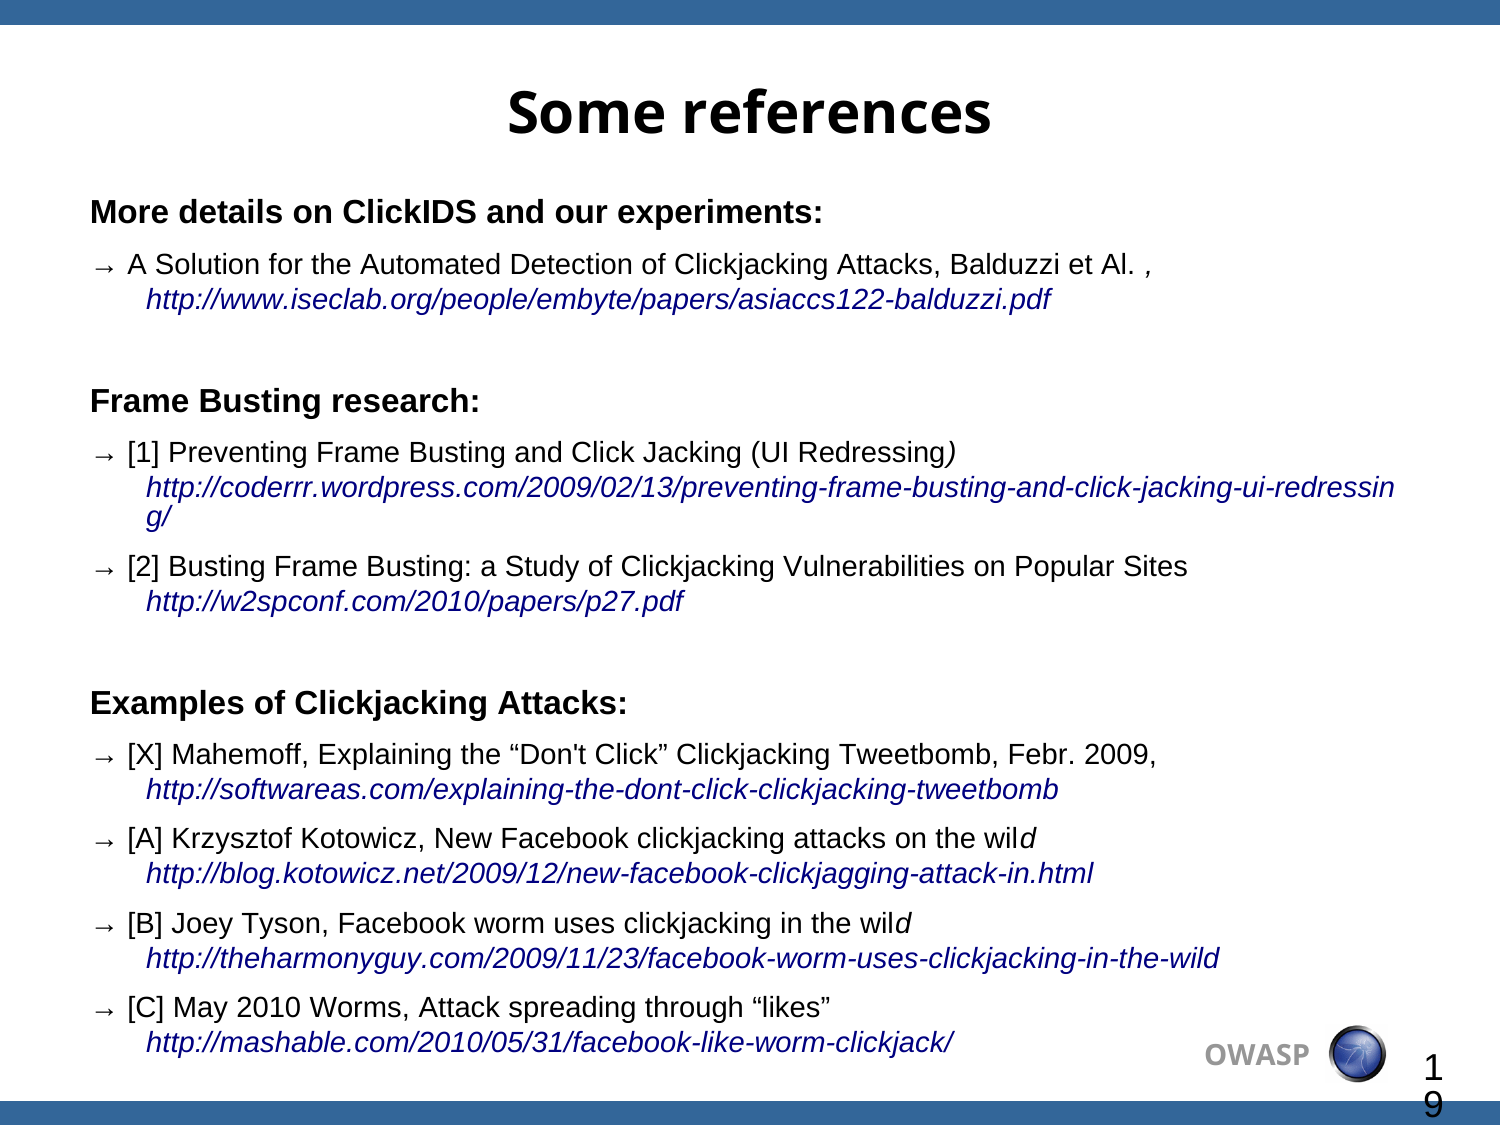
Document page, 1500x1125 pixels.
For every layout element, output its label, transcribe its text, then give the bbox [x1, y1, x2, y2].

list More details on ClickIDS and our experiments: → A Solution for the Automated Detection of Clickjacking Attacks, Balduzzi et Al. ,http://www.iseclab.org/people/embyte/papers/asiaccs122-balduzzi.pdf Frame Busting research: → [1] Preventing Frame Busting and Click Jacking (UI Redressing)http://coderrr.wordpress.com/2009/02/13/preventing-frame-busting-and-click-jacking-ui-redressing/ → [2] Busting Frame Busting: a Study of Clickjacking Vulnerabilities on Popular Sites http://w2spconf.com/2010/papers/p27.pdf Examples of Clickjacking Attacks: → [X] Mahemoff, Explaining the “Don't Click” Clickjacking Tweetbomb, Febr. 2009, http://softwareas.com/explaining-the-dont-click-clickjacking-tweetbomb → [A] Krzysztof Kotowicz, New Facebook clickjacking attacks on the wildhttp://blog.kotowicz.net/2009/12/new-facebook-clickjagging-attack-in.html → [B] Joey Tyson, Facebook worm uses clickjacking in the wildhttp://theharmonyguy.com/2009/11/23/facebook-worm-uses-clickjacking-in-the-wild → [C] May 2010 Worms, Attack spreading through “likes”http://mashable.com/2010/05/31/facebook-like-worm-clickjack/ [75, 182, 1425, 1087]
title Some references [75, 24, 1425, 182]
